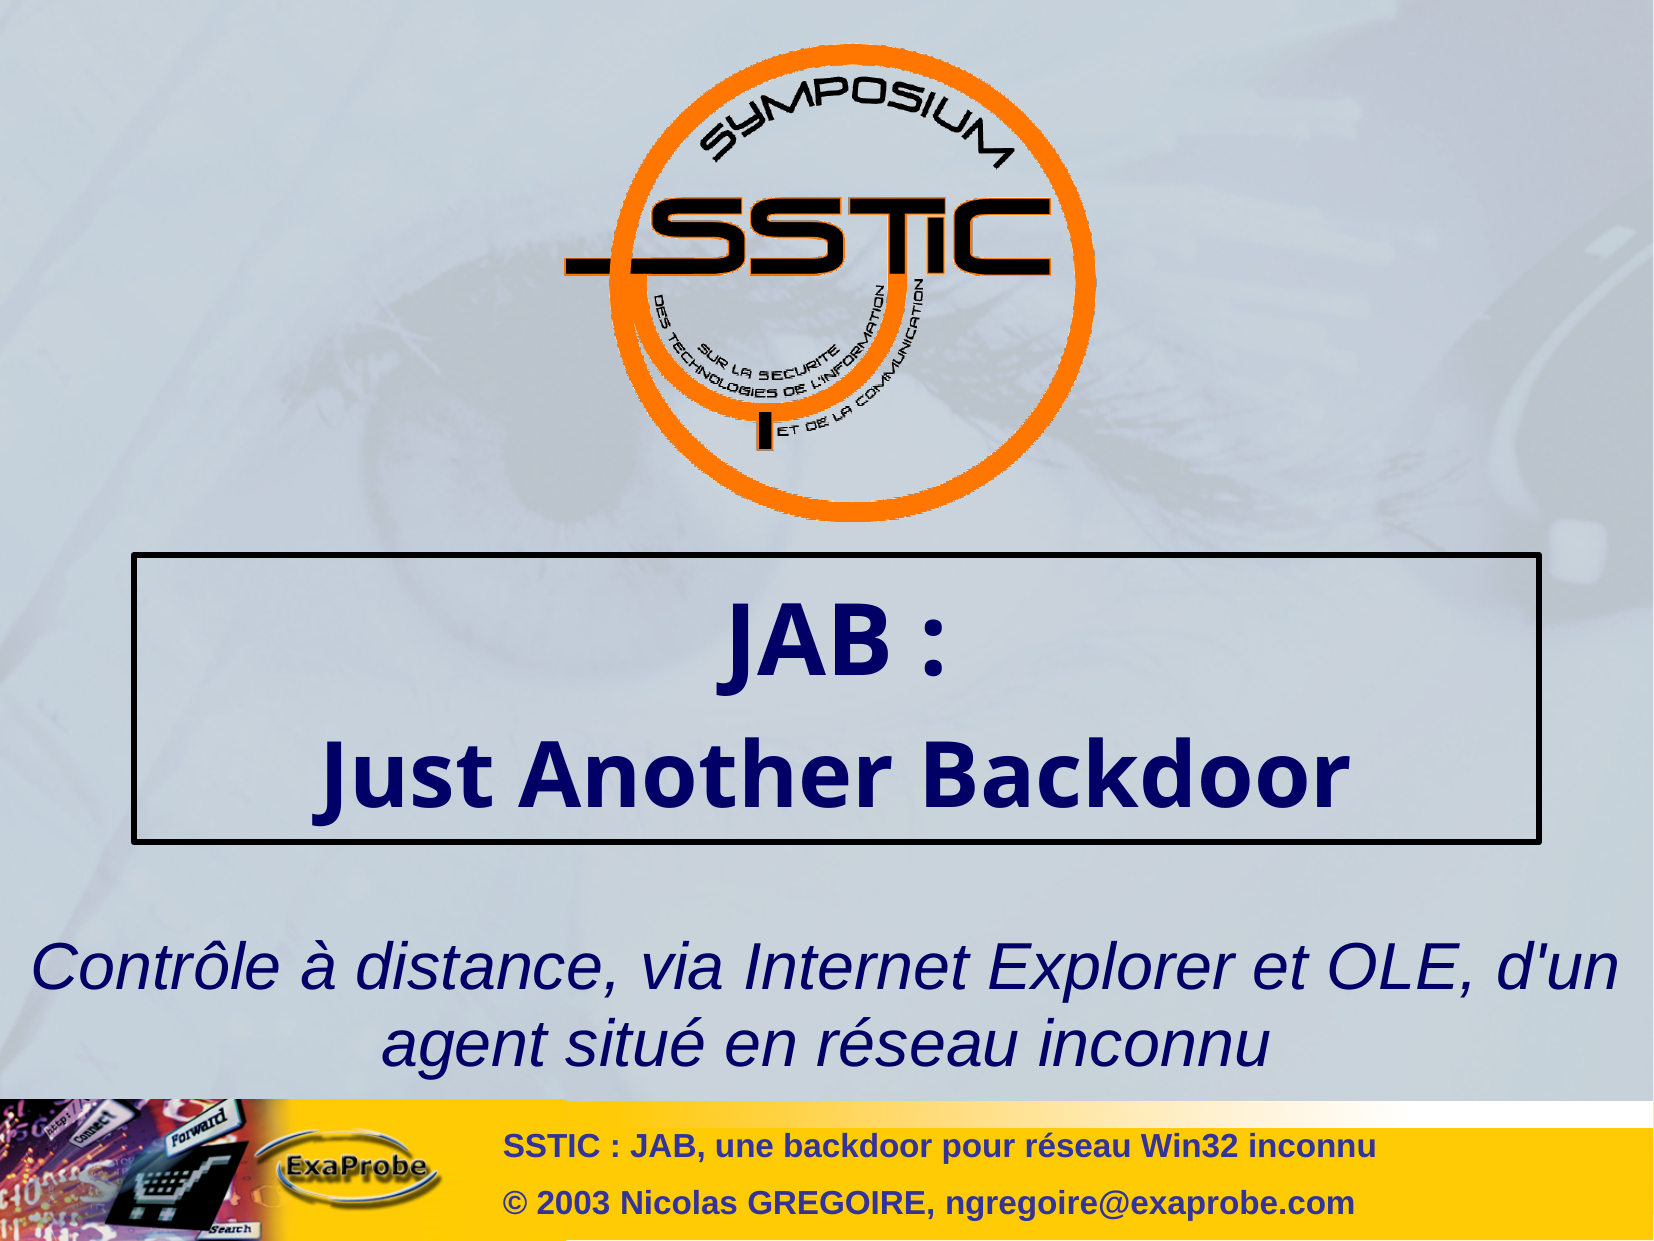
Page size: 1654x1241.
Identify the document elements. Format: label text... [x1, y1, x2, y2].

title JAB : Just Another Backdoor [133, 559, 1540, 839]
subtitle Contrôle à distance, via Internet Explorer et OLE, d'un agent situé en réseau inconnu [0, 918, 1654, 1136]
picture [564, 43, 1097, 522]
